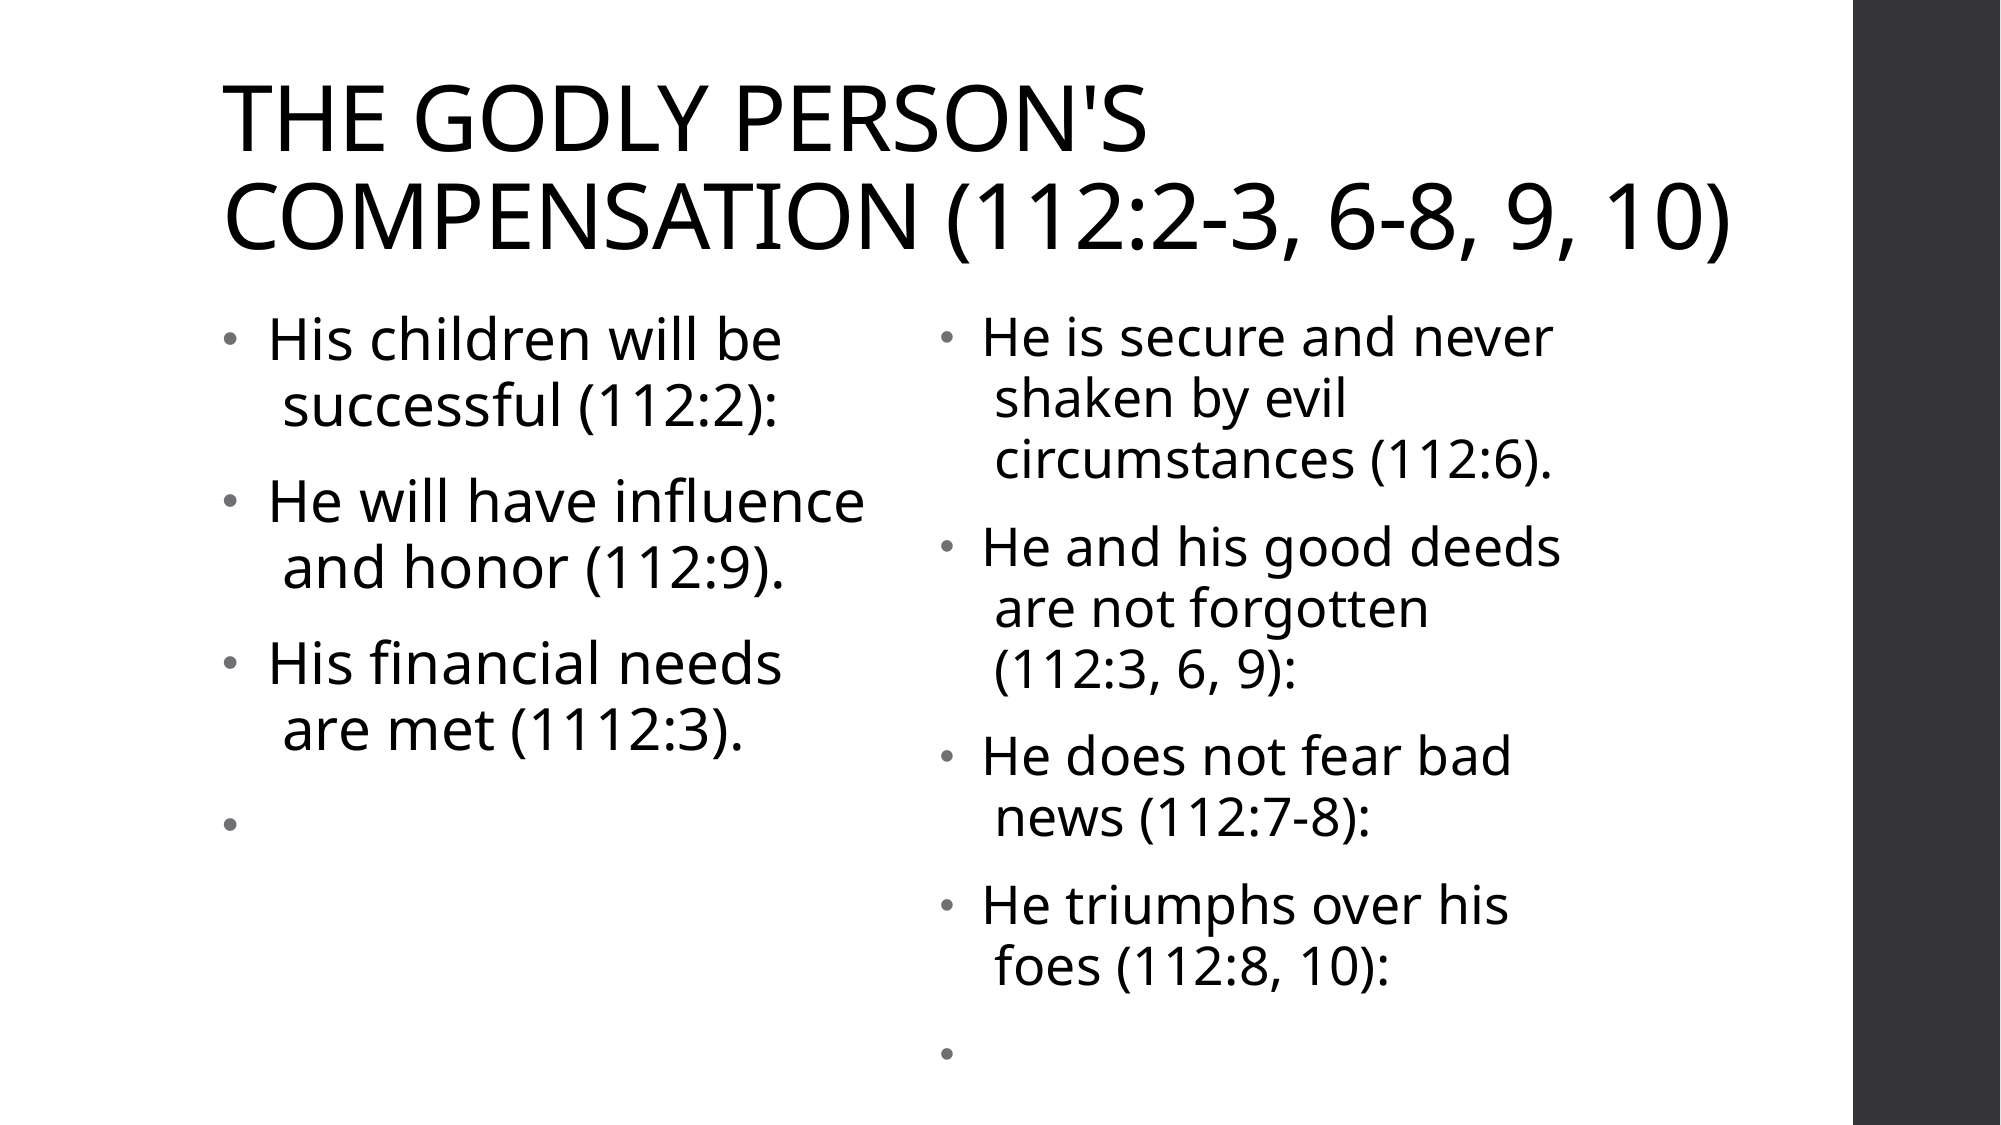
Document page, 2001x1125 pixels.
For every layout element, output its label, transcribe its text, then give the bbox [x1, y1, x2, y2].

list His children will be successful (112:2): He will have influence and honor (112:9). His financial needs are met (1112:3). [207, 299, 900, 1014]
list He is secure and never shaken by evil circumstances (112:6). He and his good deeds are not forgotten (112:3, 6, 9): He does not fear bad news (112:7-8): He triumphs over his foes (112:8, 10): [924, 299, 1617, 1014]
title THE GODLY PERSON'S COMPENSATION (112:2-3, 6-8, 9, 10) [206, 60, 1797, 278]
